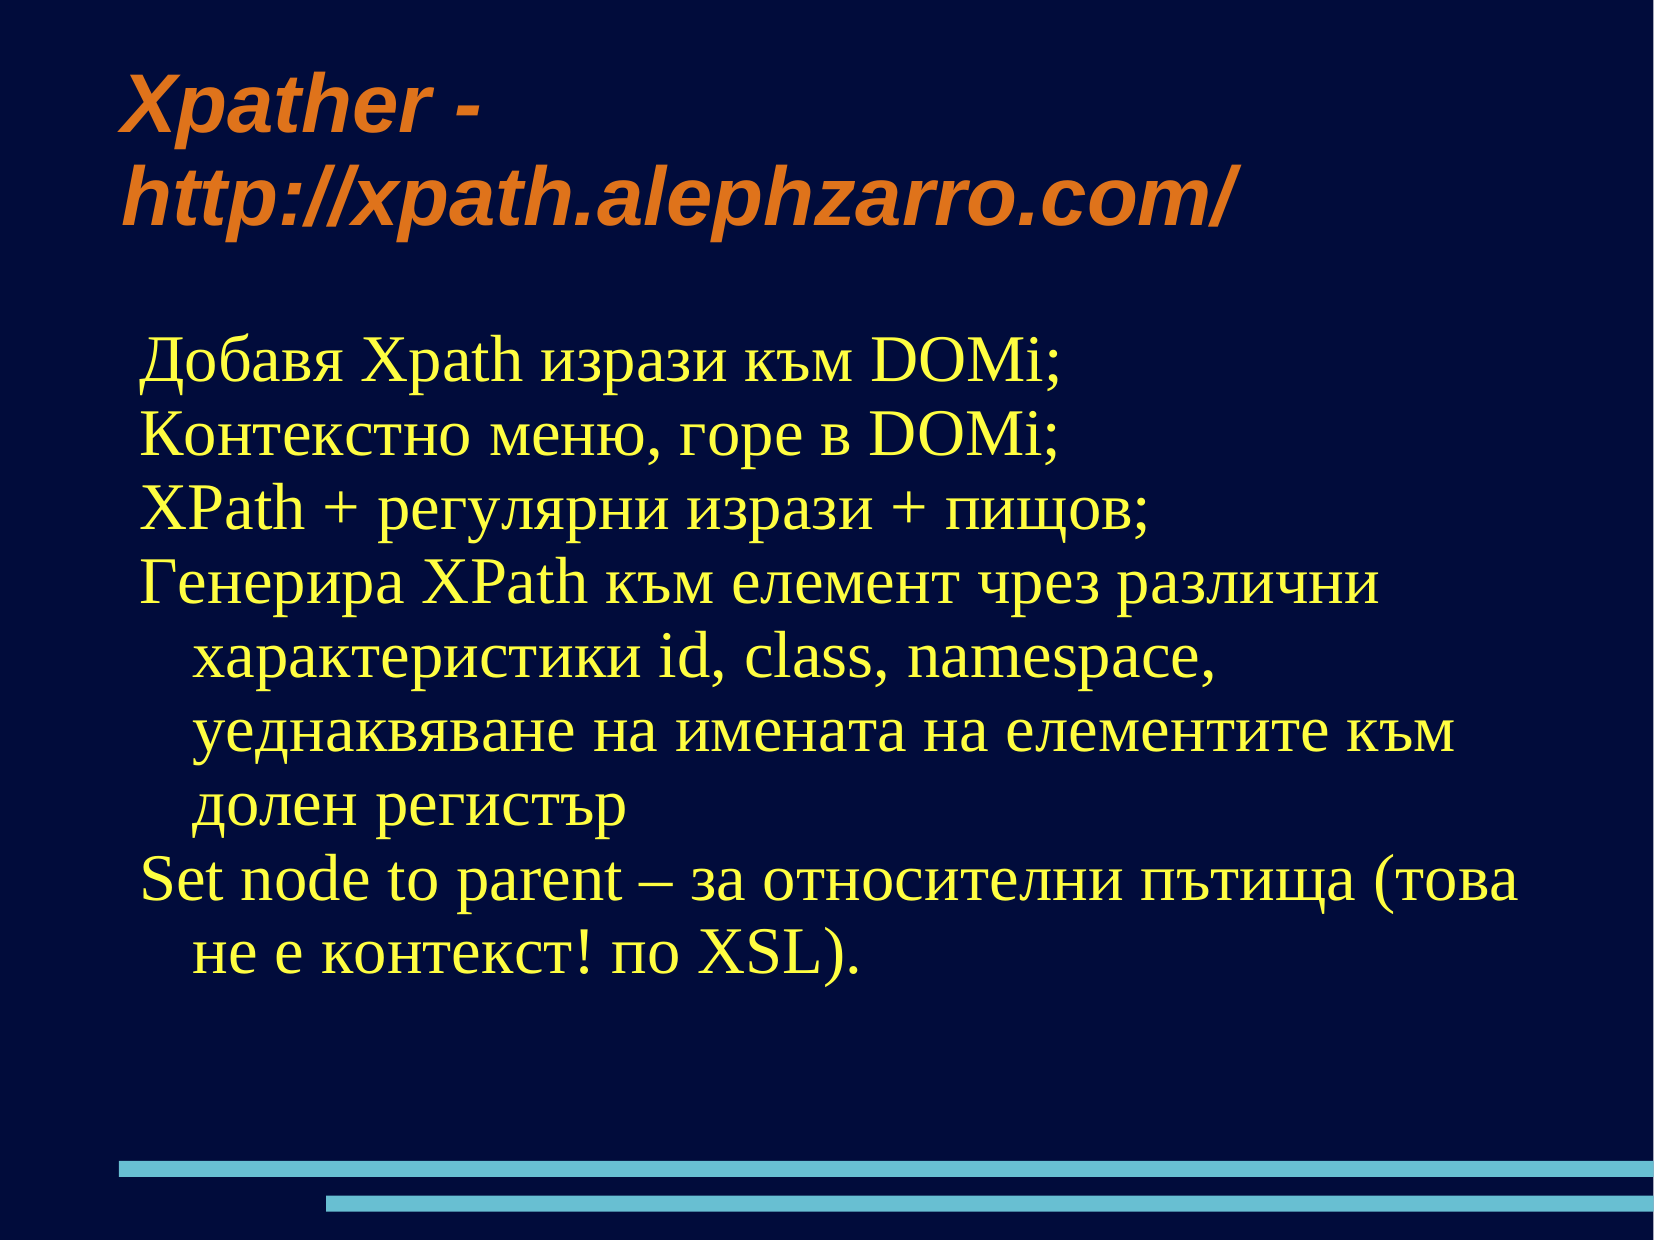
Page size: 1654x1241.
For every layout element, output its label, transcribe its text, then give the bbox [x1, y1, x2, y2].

title Xpather - http://xpath.alephzarro.com/ [121, 24, 1534, 276]
list Добавя Xpath изрази към DOMi; Контекстно меню, горе в DOMi; XPath + регулярни изрази + пищов; Генерира XPath към елемент чрез различни характеристики id, class, namespace, уеднаквяване на имената на елементите към долен регистър Set node to parent – за относителни пътища (това не е контекст! по XSL). [121, 322, 1561, 1216]
